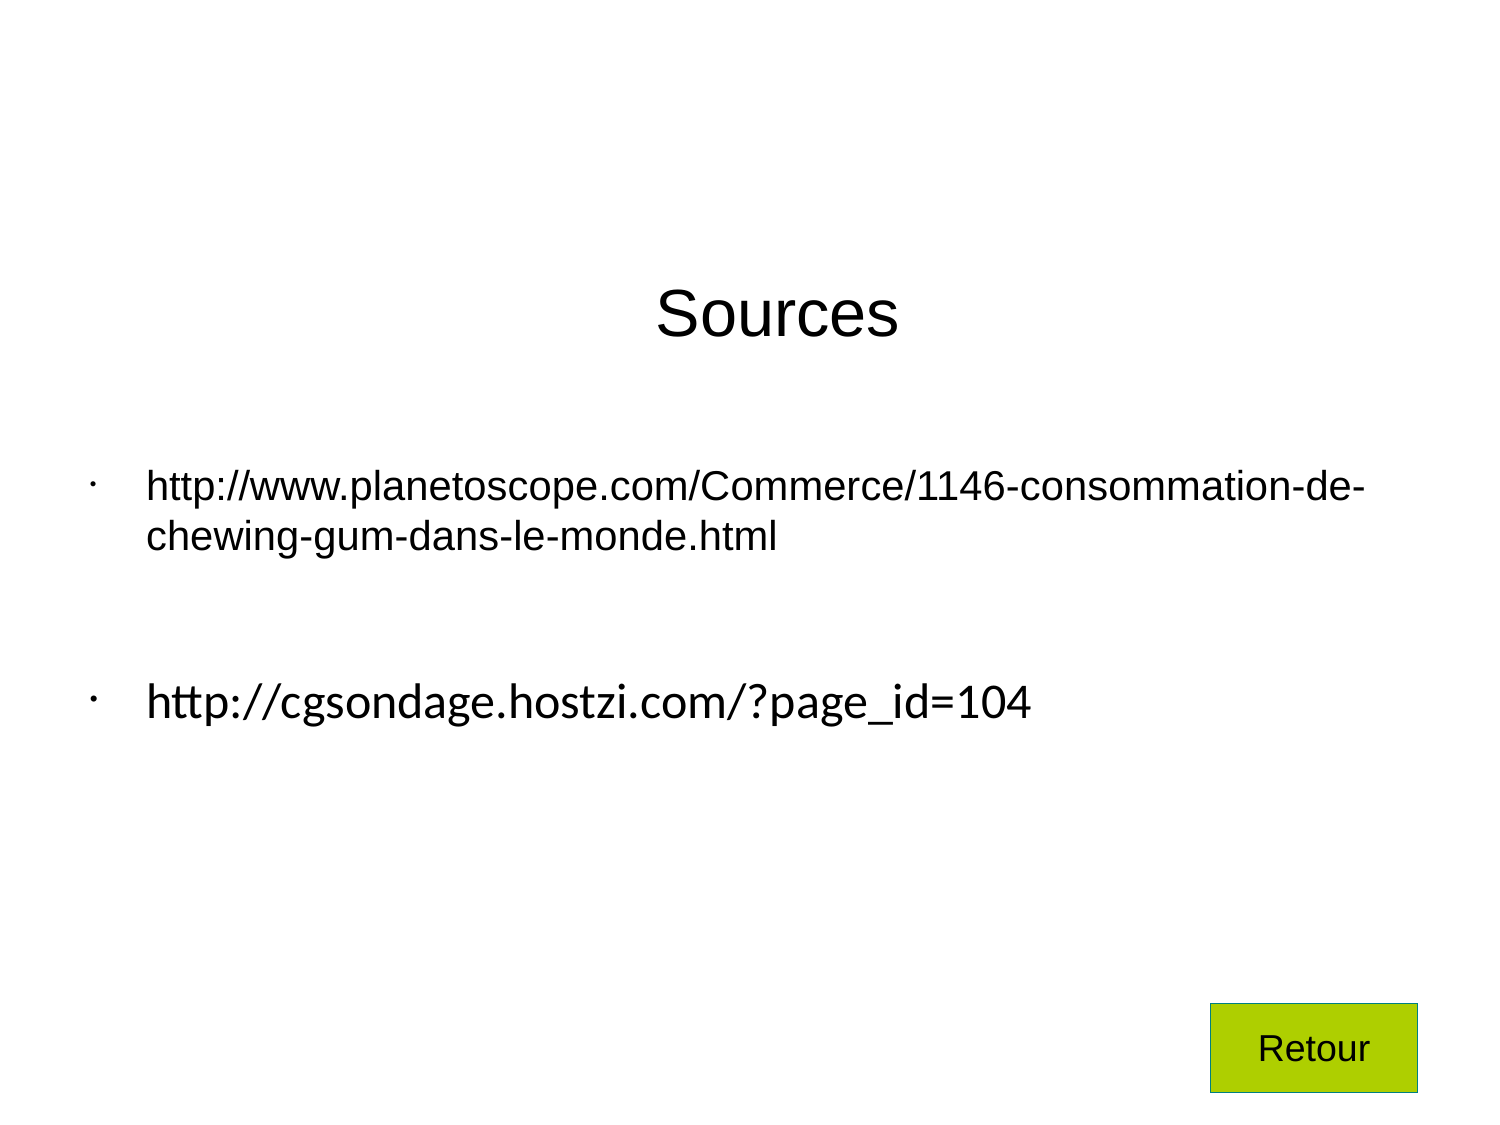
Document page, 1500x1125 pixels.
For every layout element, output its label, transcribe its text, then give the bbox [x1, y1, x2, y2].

list Sources http://www.planetoscope.com/Commerce/1146-consommation-de-chewing-gum-dans-le-monde.html http://cgsondage.hostzi.com/?page_id=104 [75, 262, 1425, 1005]
text_box Retour [1210, 1003, 1418, 1093]
